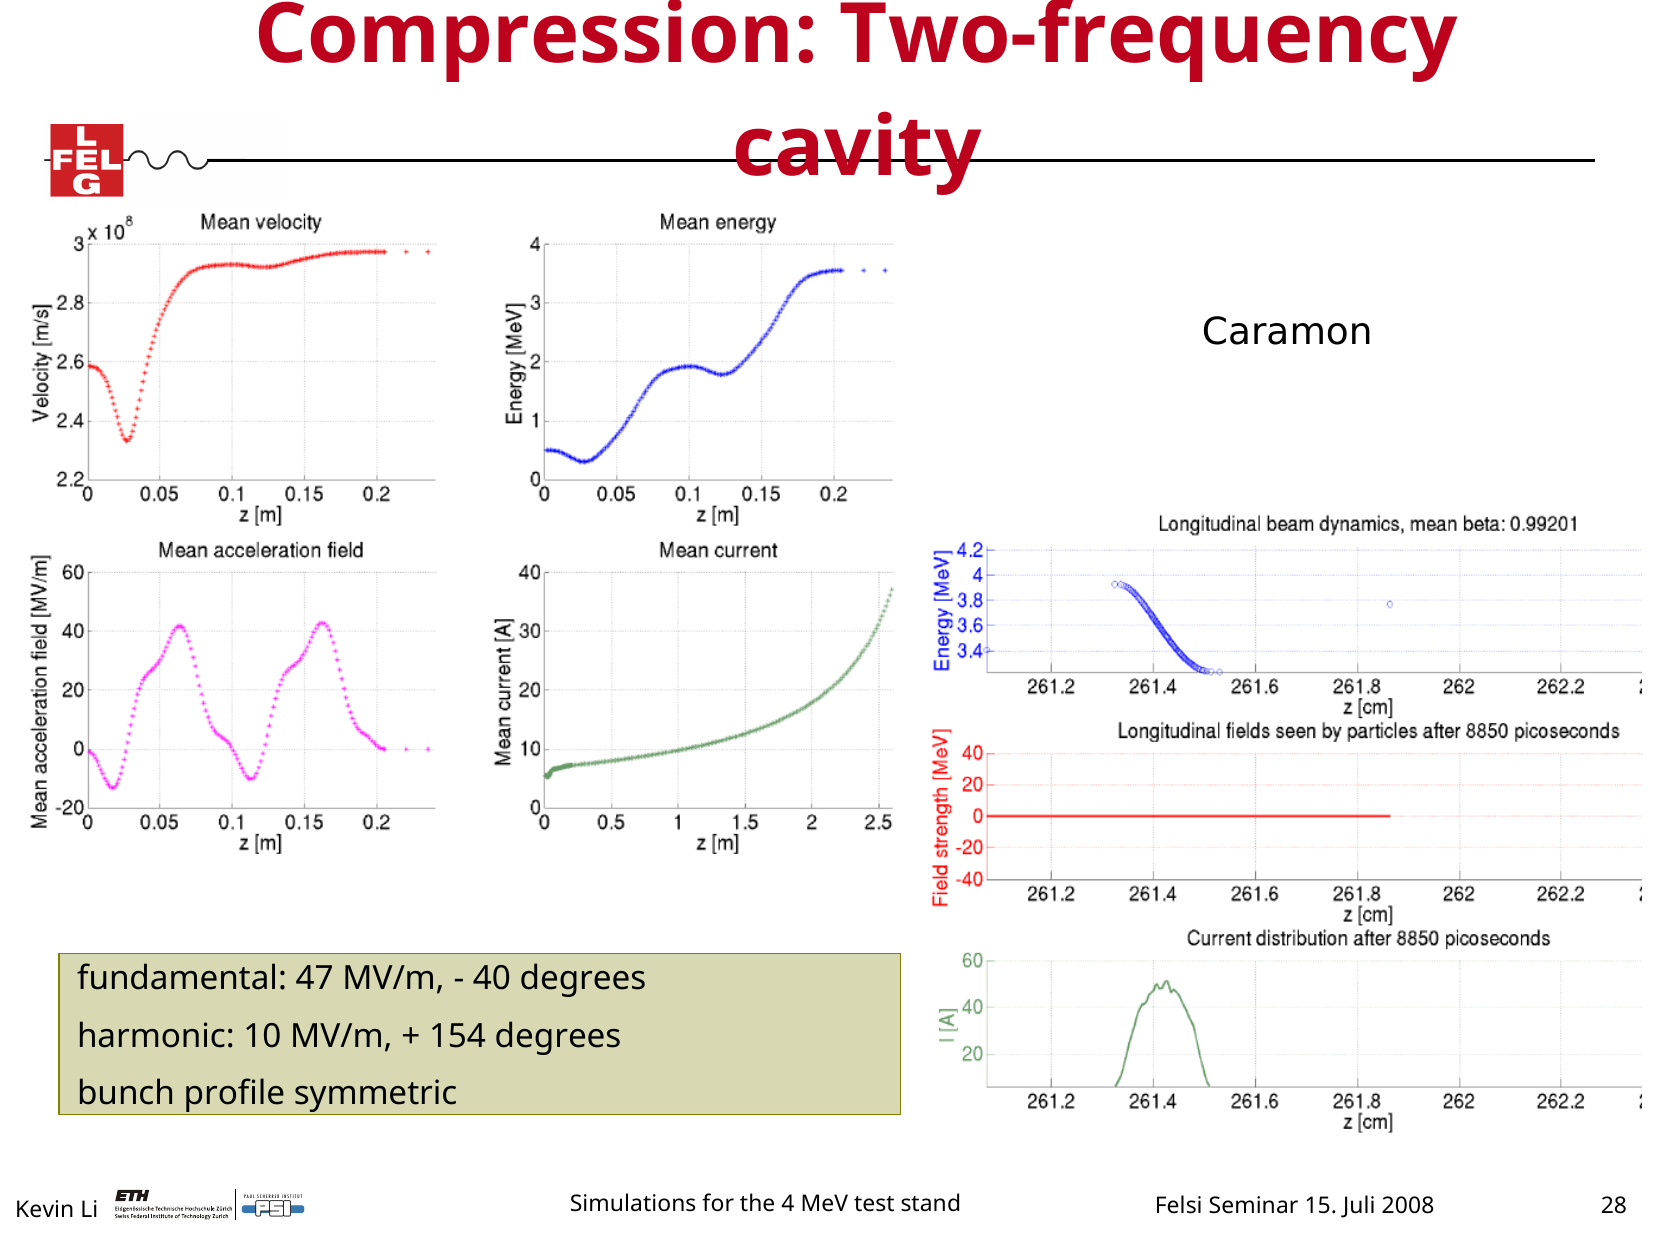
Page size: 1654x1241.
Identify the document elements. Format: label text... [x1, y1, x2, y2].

picture [238, 1189, 308, 1220]
text_box Caramon [1201, 310, 1374, 354]
picture [42, 118, 283, 202]
title Compression: Two-frequency cavity [130, 17, 1583, 156]
text_box fundamental: 47 MV/m, - 40 degrees harmonic: 10 MV/m, + 154 degrees bunch profile symmetric [59, 953, 901, 1095]
picture [23, 205, 1642, 1144]
